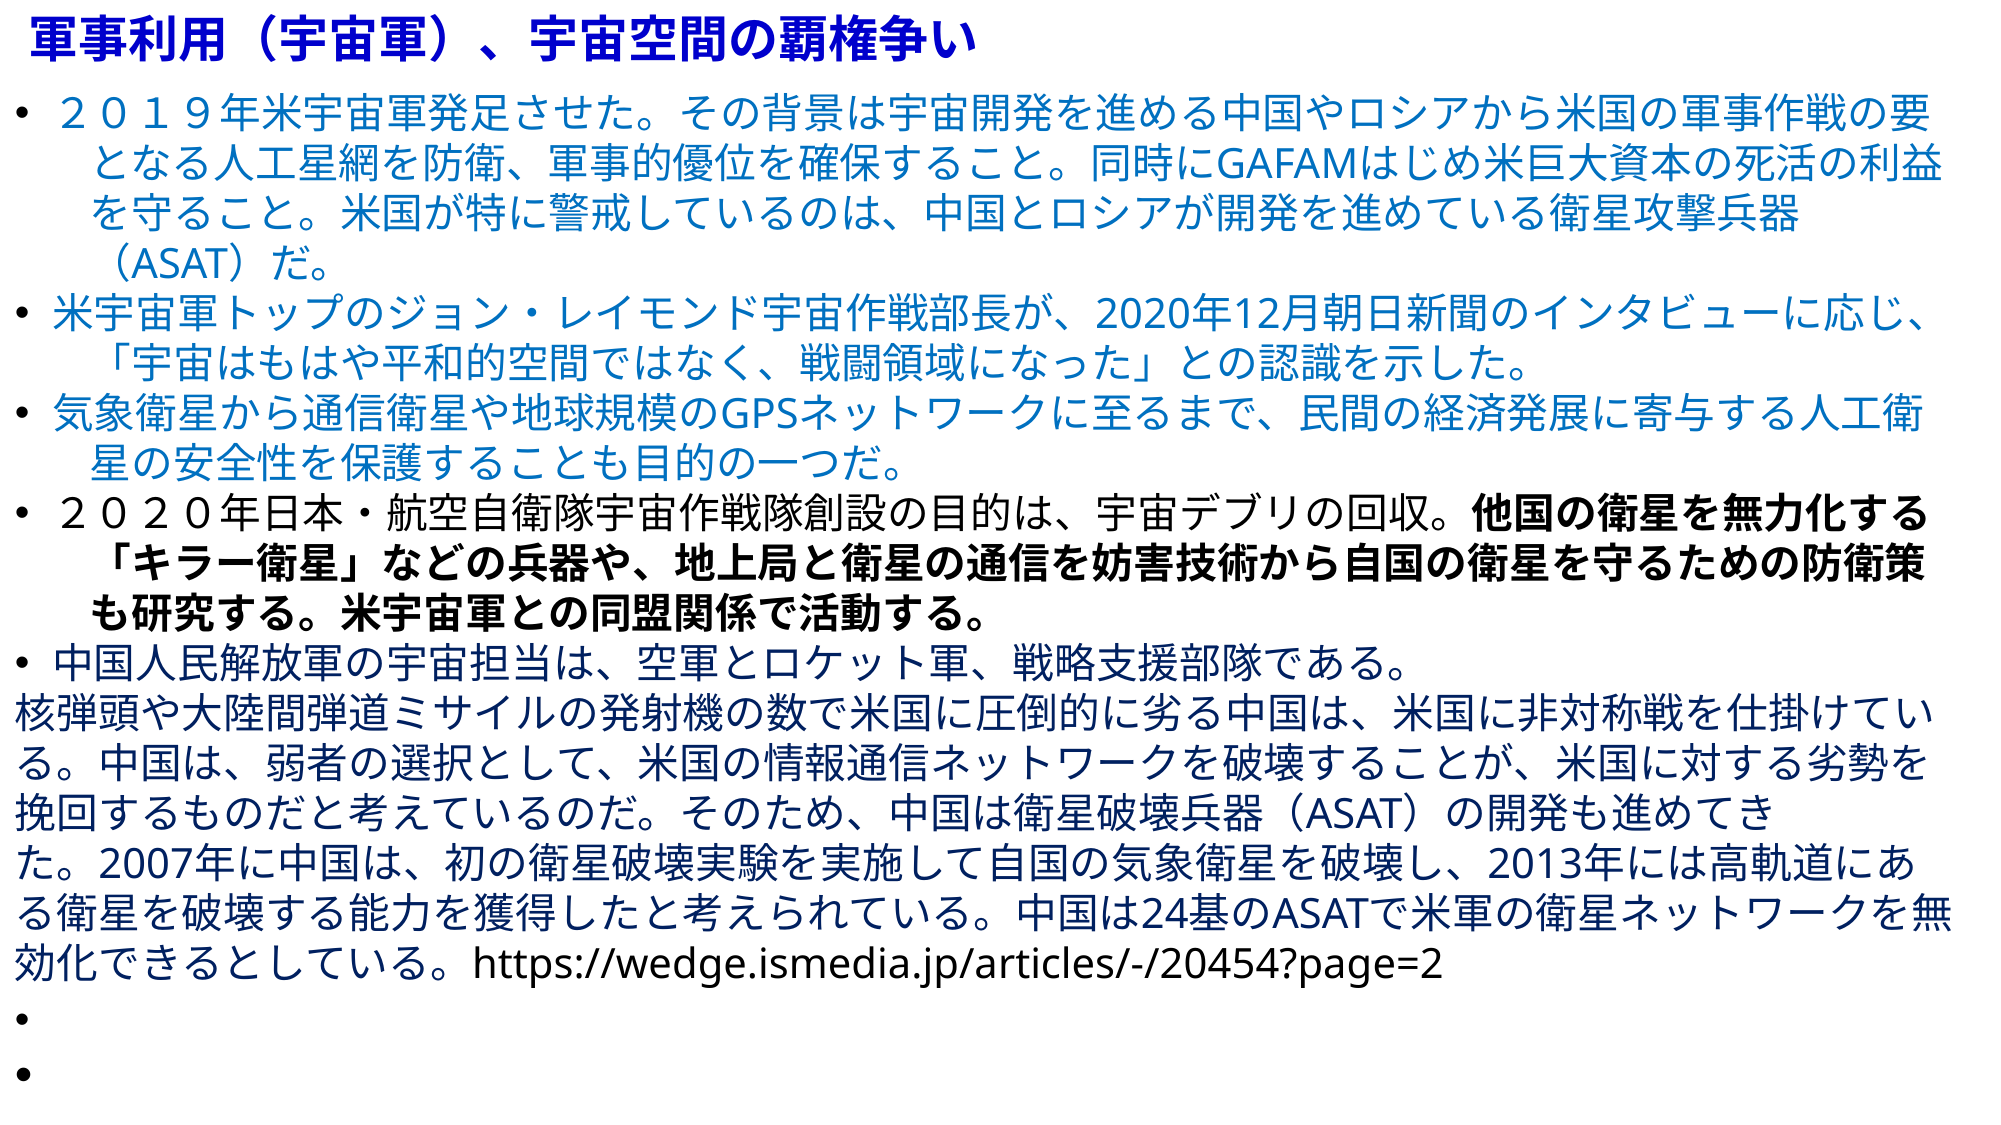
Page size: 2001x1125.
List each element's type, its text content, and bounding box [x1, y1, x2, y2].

list ２０１９年米宇宙軍発足させた。その背景は宇宙開発を進める中国やロシアから米国の軍事作戦の要となる人工星網を防衛、軍事的優位を確保すること。同時にGAFAMはじめ米巨大資本の死活の利益を守ること。米国が特に警戒しているのは、中国とロシアが開発を進めている衛星攻撃兵器（ASAT）だ。 米宇宙軍トップのジョン・レイモンド宇宙作戦部長が、2020年12月朝日新聞のインタビューに応じ、「宇宙はもはや平和的空間ではなく、戦闘領域になった」との認識を示した。 気象衛星から通信衛星や地球規模のGPSネットワークに至るまで、民間の経済発展に寄与する人工衛星の安全性を保護することも目的の一つだ。 ２０２０年日本・航空自衛隊宇宙作戦隊創設の目的は、宇宙デブリの回収。他国の衛星を無力化する「キラー衛星」などの兵器や、地上局と衛星の通信を妨害技術から自国の衛星を守るための防衛策も研究する。米宇宙軍との同盟関係で活動する。 中国人民解放軍の宇宙担当は、空軍とロケット軍、戦略支援部隊である。 核弾頭や大陸間弾道ミサイルの発射機の数で米国に圧倒的に劣る中国は、米国に非対称戦を仕掛けている。中国は、弱者の選択として、米国の情報通信ネットワークを破壊することが、米国に対する劣勢を挽回するものだと考えているのだ。そのため、中国は衛星破壊兵器（ASAT）の開発も進めてきた。2007年に中国は、初の衛星破壊実験を実施して自国の気象衛星を破壊し、2013年には高軌道にある衛星を破壊する能力を獲得したと考えられている。中国は24基のASATで米軍の衛星ネットワークを無効化できるとしている。https://wedge.ismedia.jp/articles/-/20454?page=2 [0, 79, 1971, 745]
title 軍事利用（宇宙軍）、宇宙空間の覇権争い [13, 6, 2000, 64]
